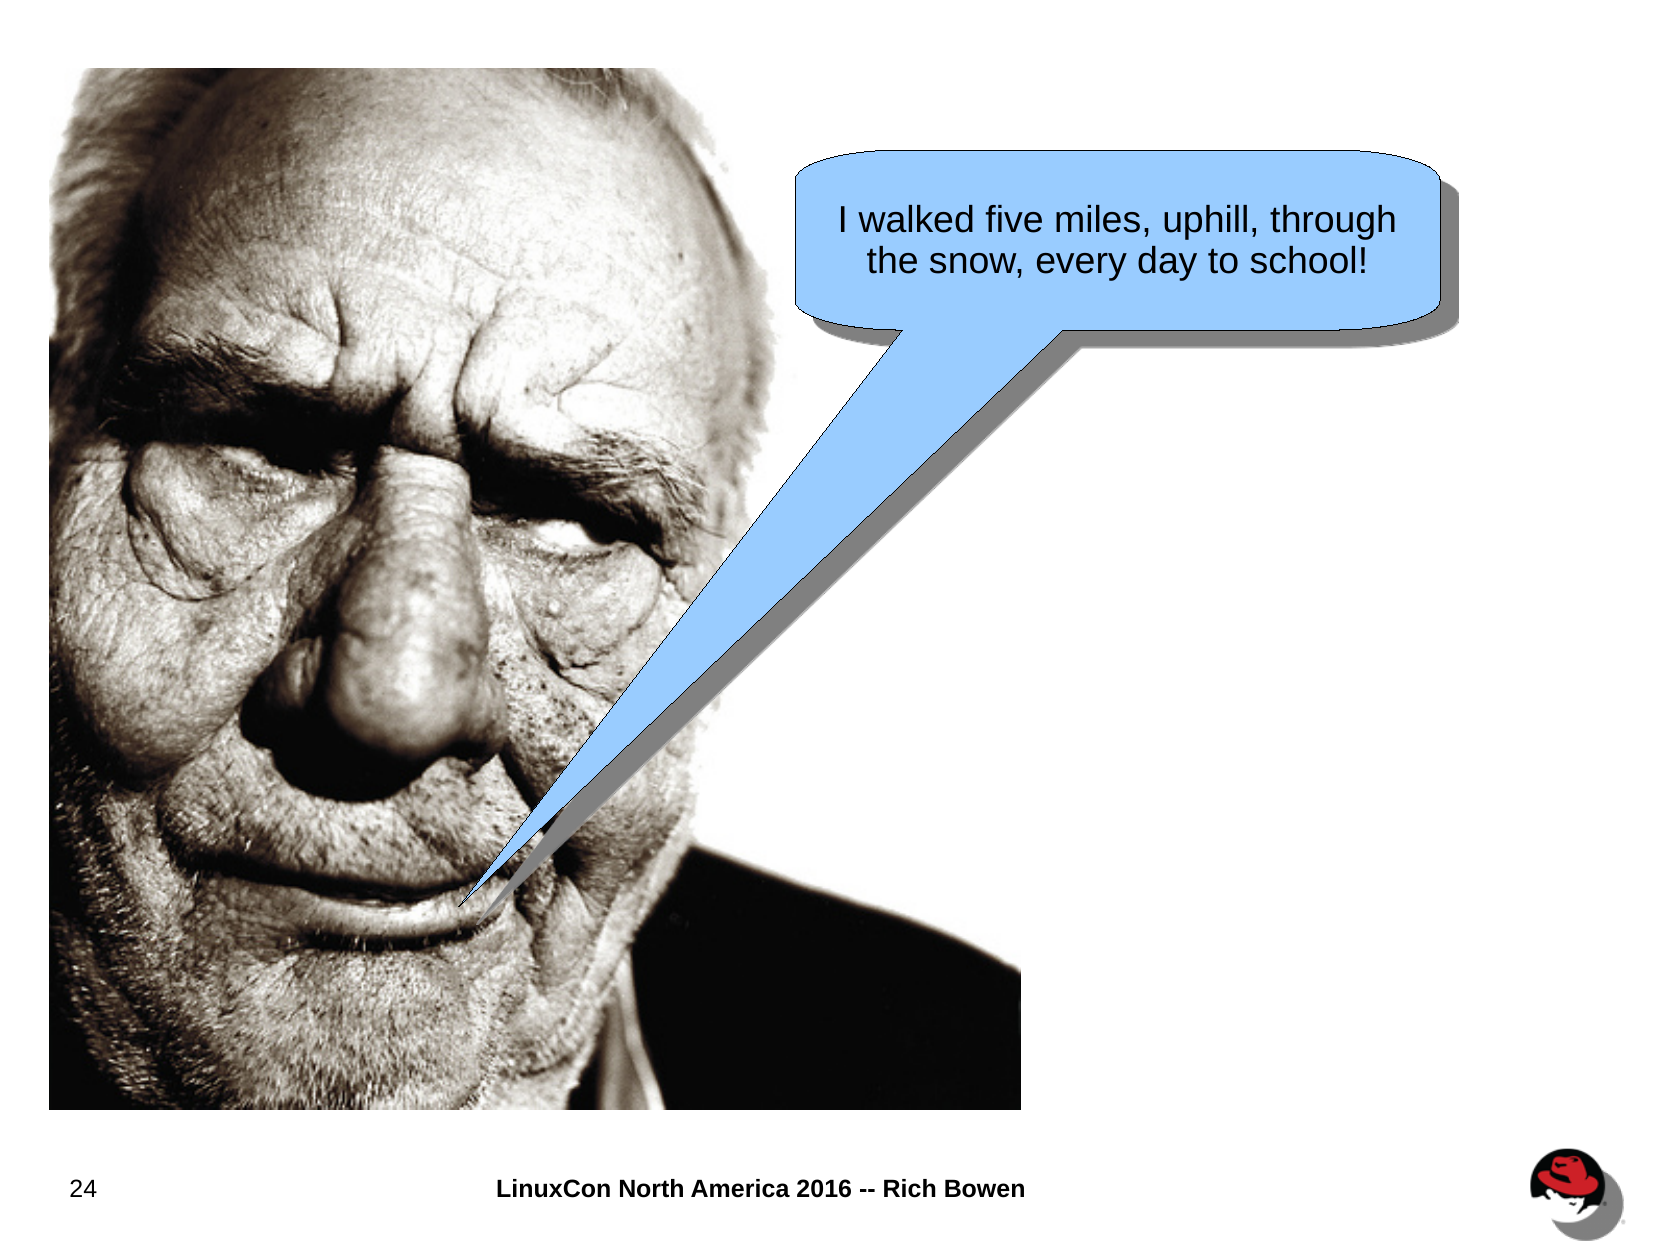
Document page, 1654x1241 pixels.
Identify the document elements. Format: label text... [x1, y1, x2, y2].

picture [1529, 1146, 1613, 1224]
text_box I walked five miles, uphill, through the snow, every day to school! [458, 150, 1441, 907]
picture [49, 68, 1021, 1111]
